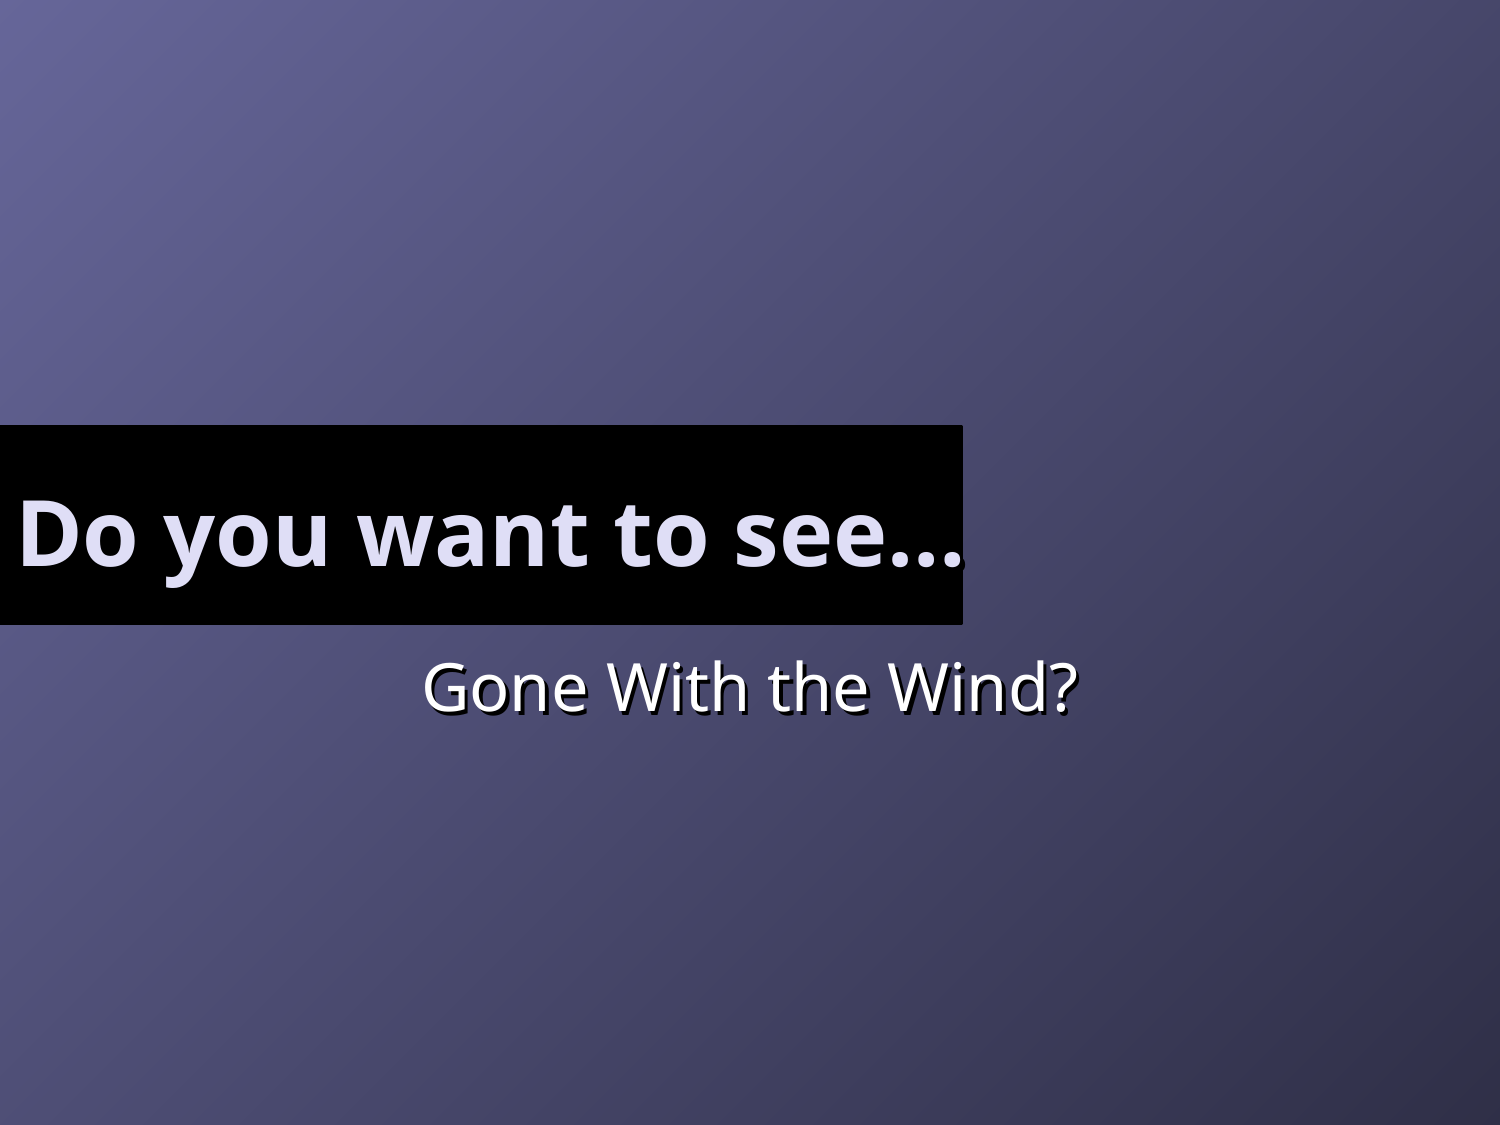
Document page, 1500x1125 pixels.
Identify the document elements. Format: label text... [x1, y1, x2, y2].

text_box Gone With the Wind? [225, 637, 1276, 926]
title Do you want to see… [0, 387, 988, 676]
